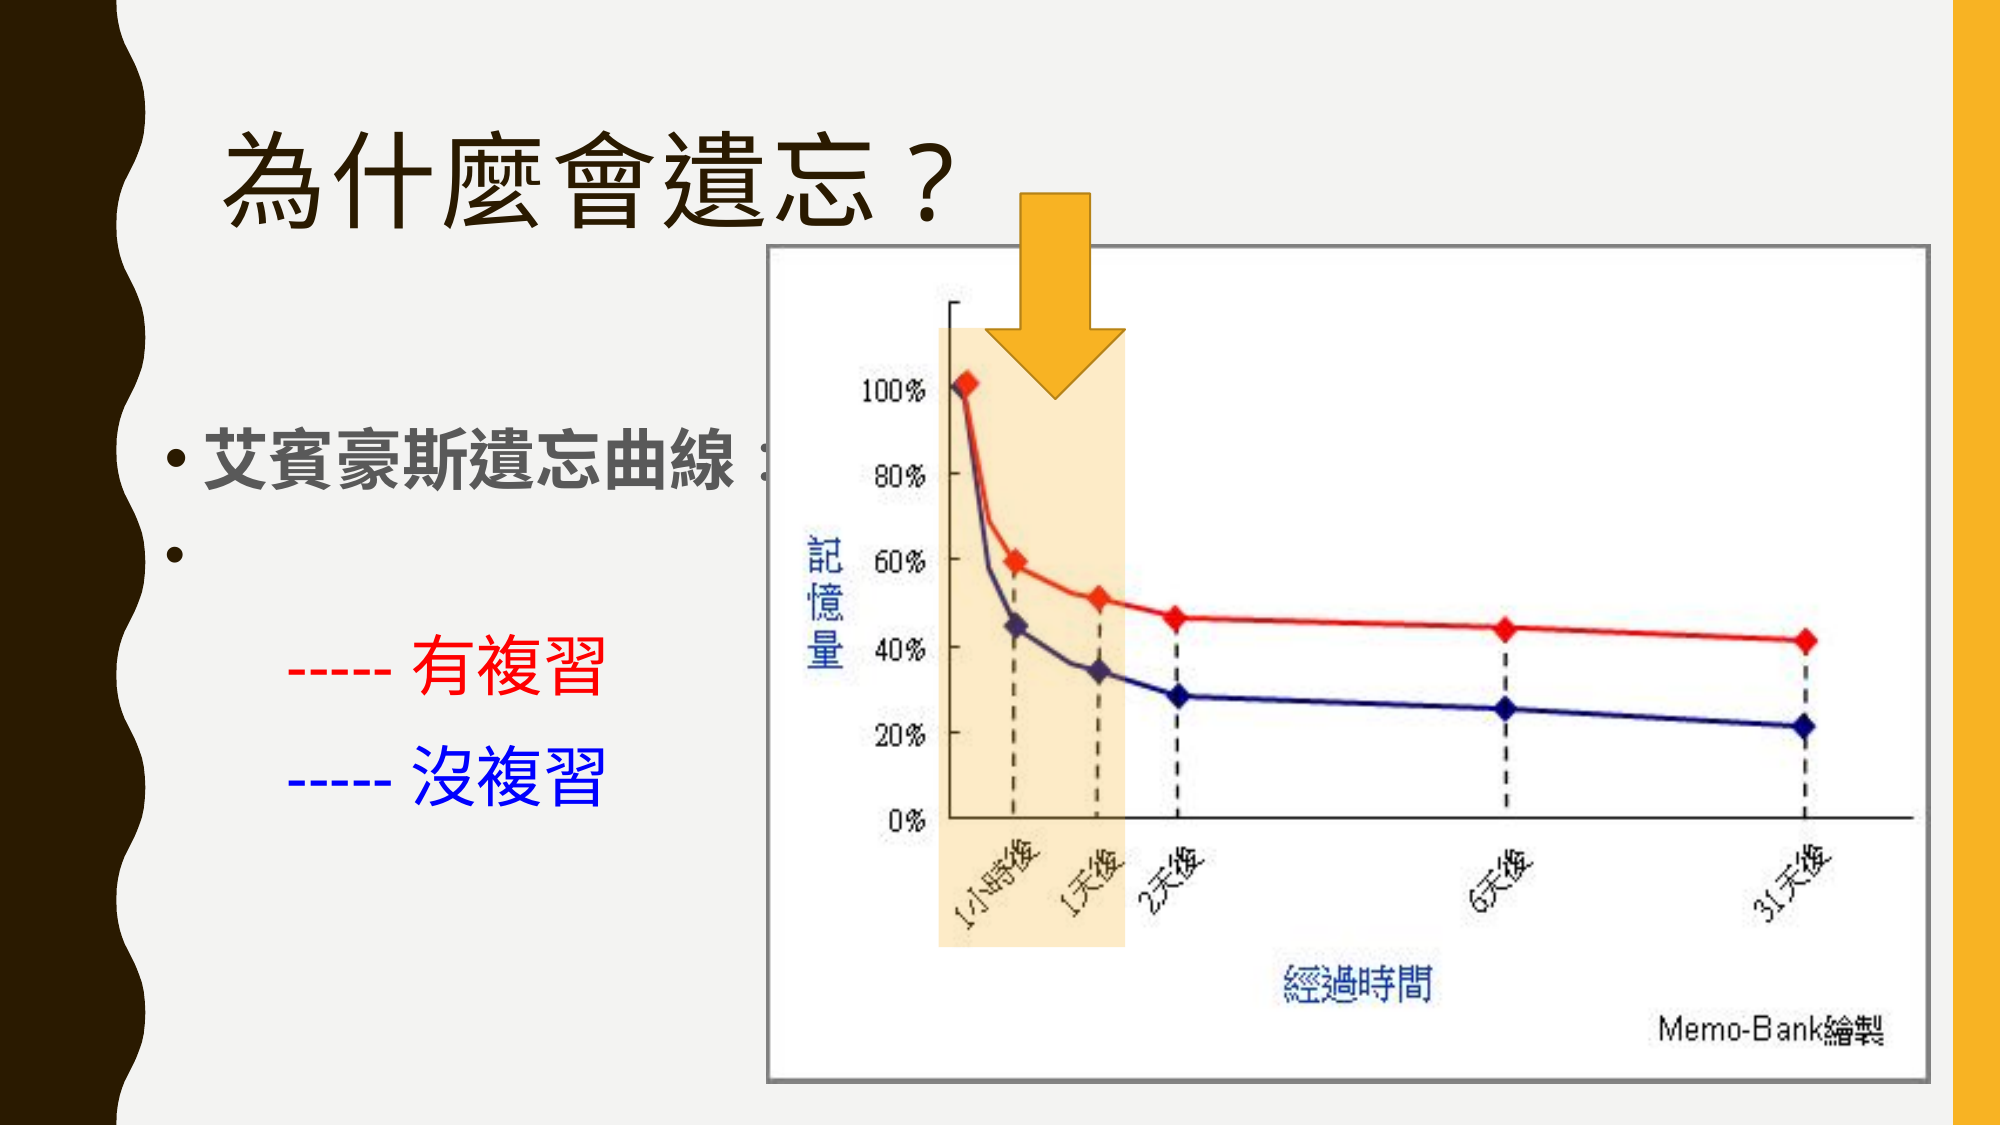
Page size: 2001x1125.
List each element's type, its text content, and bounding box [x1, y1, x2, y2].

picture [766, 244, 1931, 1084]
list 艾賓豪斯遺忘曲線： [149, 317, 754, 595]
text_box -----有複習 [271, 615, 632, 712]
text_box -----沒複習 [271, 727, 632, 824]
title 為什麼會遺忘? [205, 121, 1876, 367]
text_box [939, 193, 1126, 947]
